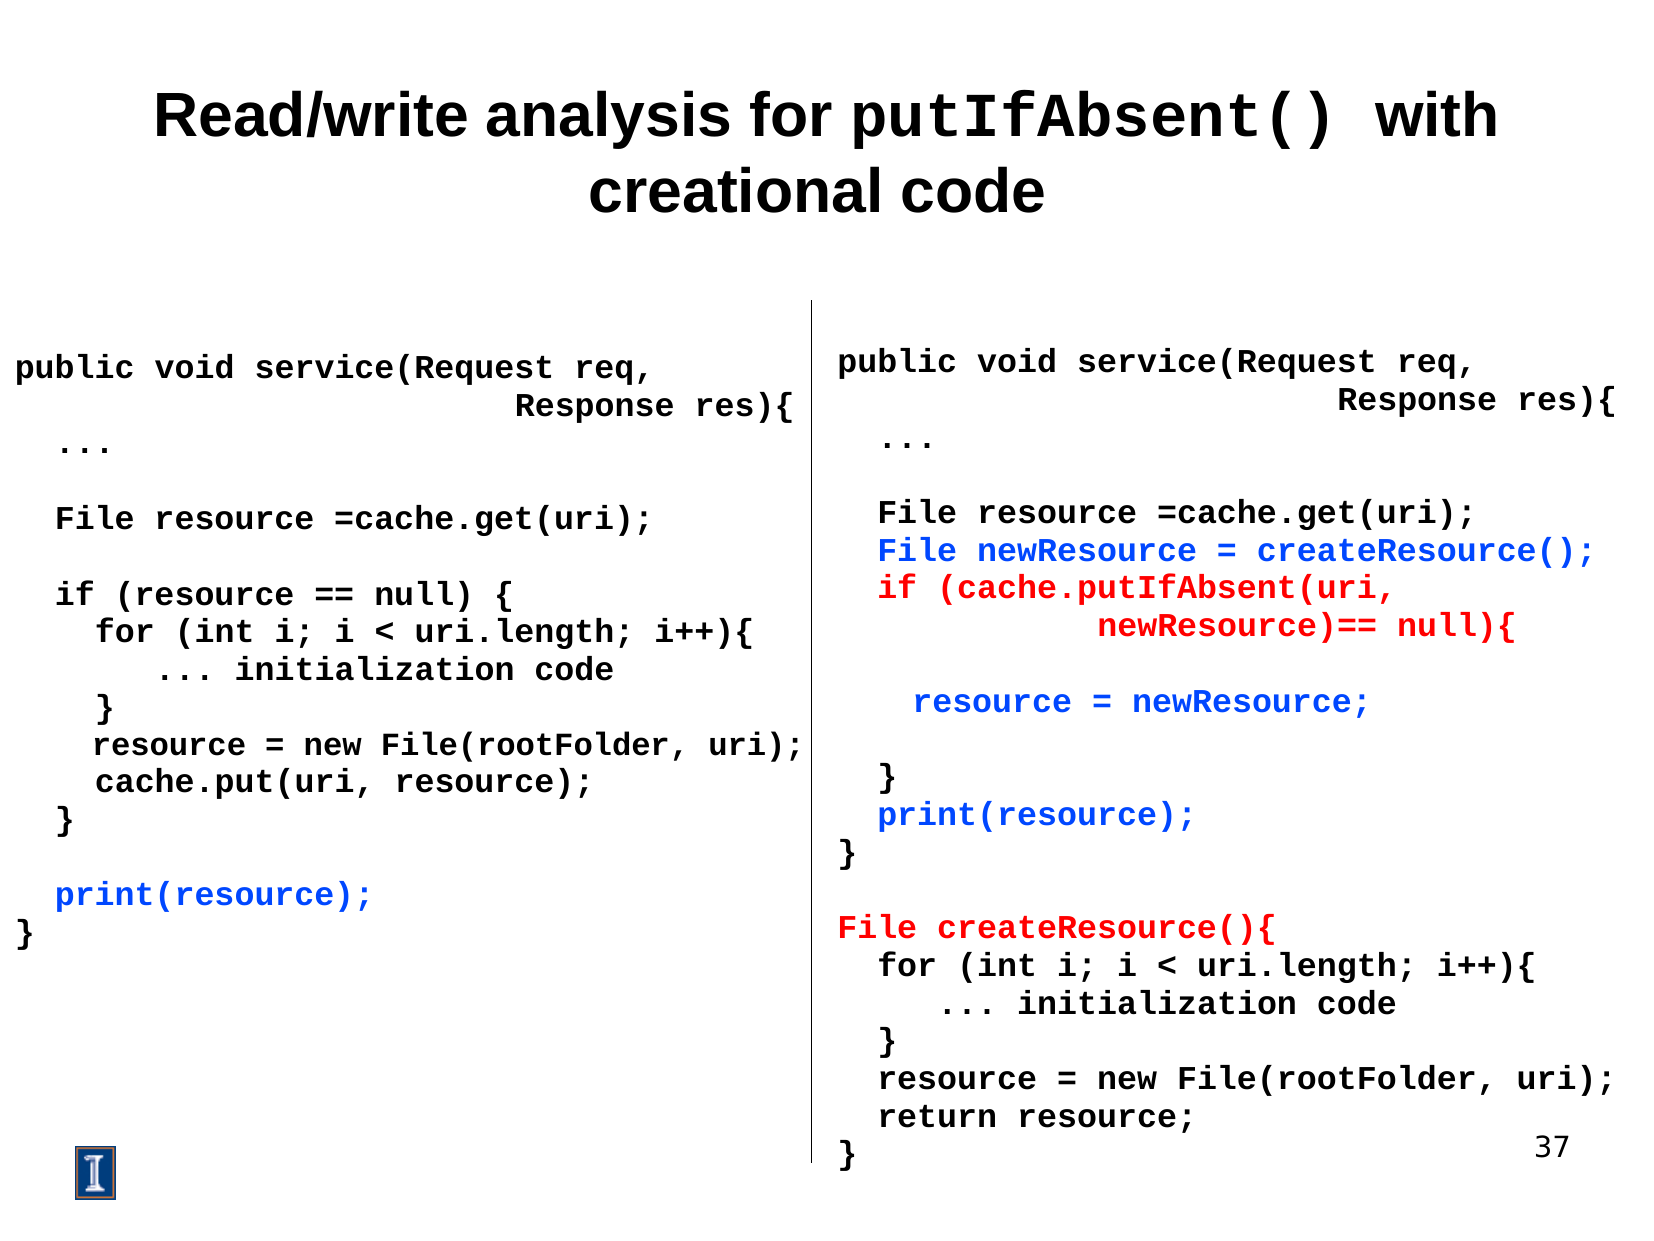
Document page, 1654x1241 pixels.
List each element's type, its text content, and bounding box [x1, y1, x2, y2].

title Read/write analysis for putIfAbsent() with creational code [0, 57, 1654, 249]
text_box public void service(Request req, Response res){ ... File resource =cache.get(uri); if (resource == null) { for (int i; i < uri.length; i++){ ... initialization code } resource = new File(rootFolder, uri); cache.put(uri, resource); } print(resource); } [0, 343, 811, 995]
text_box public void service(Request req, Response res){ ... File resource =cache.get(uri); File newResource = createResource(); if (cache.putIfAbsent(uri, newResource)== null){ resource = newResource; } print(resource); } File createResource(){ for (int i; i < uri.length; i++){ ... initialization code } resource = new File(rootFolder, uri); return resource; } [822, 337, 1651, 1208]
text_box public void service(Request req, Response res){ ... File resource =cache.get(uri); if (resource == null) { for (int i; i < uri.length; i++){ ... initialization code } resource = new File(rootFolder, uri); cache.put(uri, resource); } print(resource); } [812, 343, 822, 995]
picture [75, 1146, 116, 1200]
